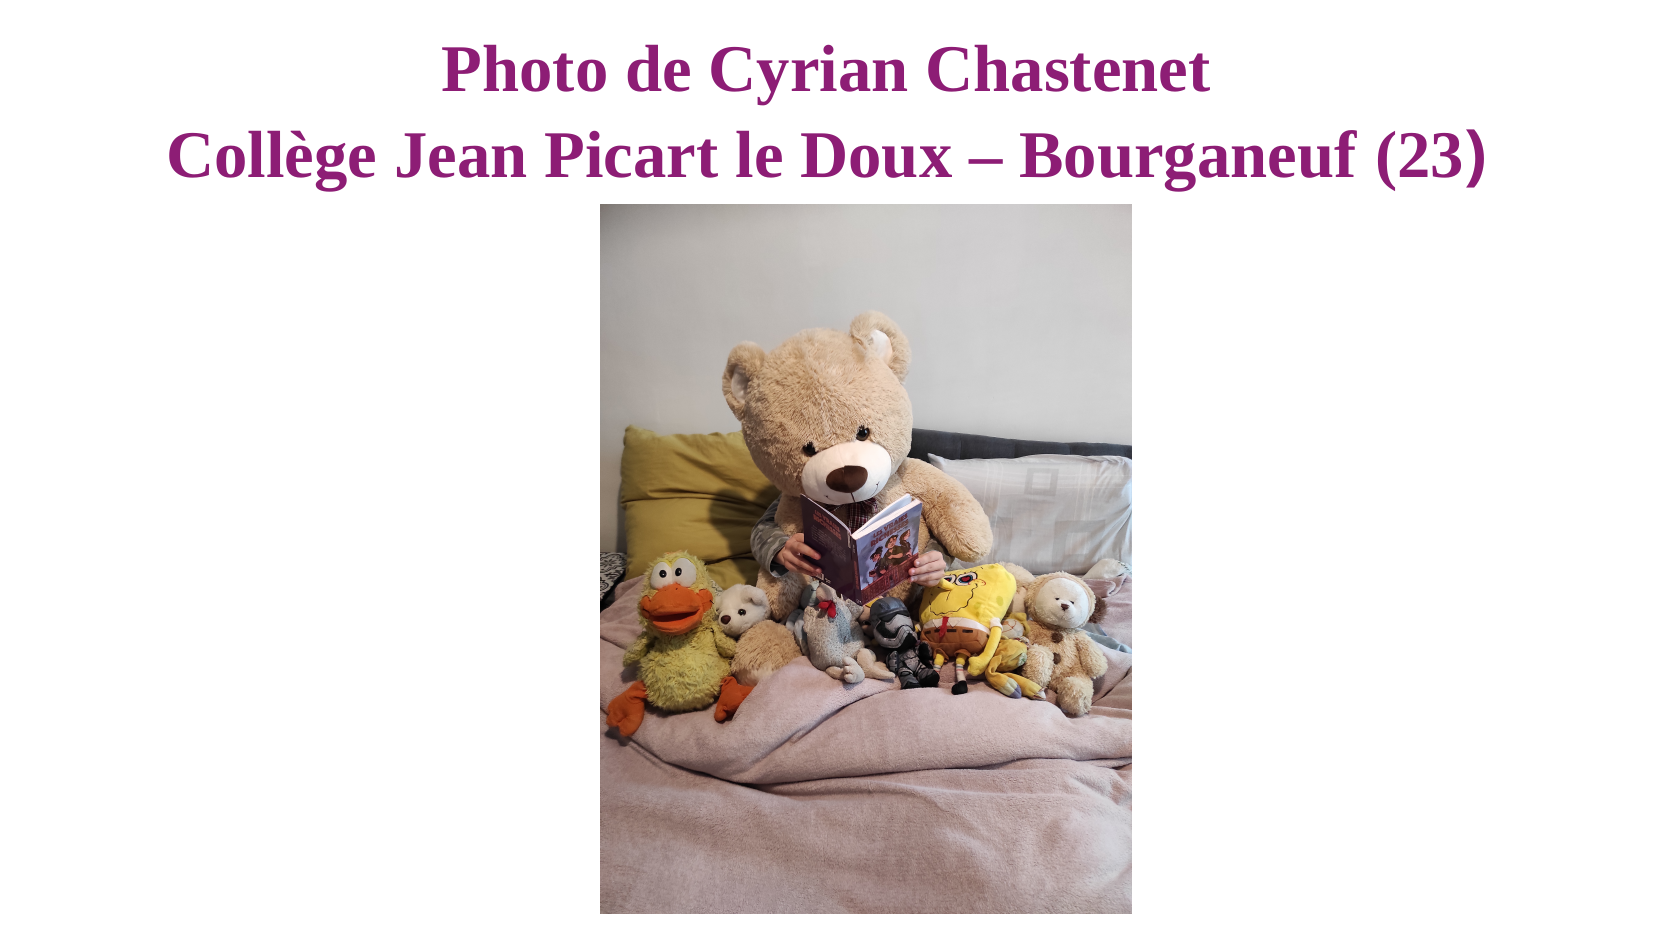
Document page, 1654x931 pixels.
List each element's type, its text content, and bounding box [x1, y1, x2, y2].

picture [600, 204, 1132, 914]
title Photo de Cyrian Chastenet Collège Jean Picart le Doux – Bourganeuf (23) [82, 37, 1571, 193]
